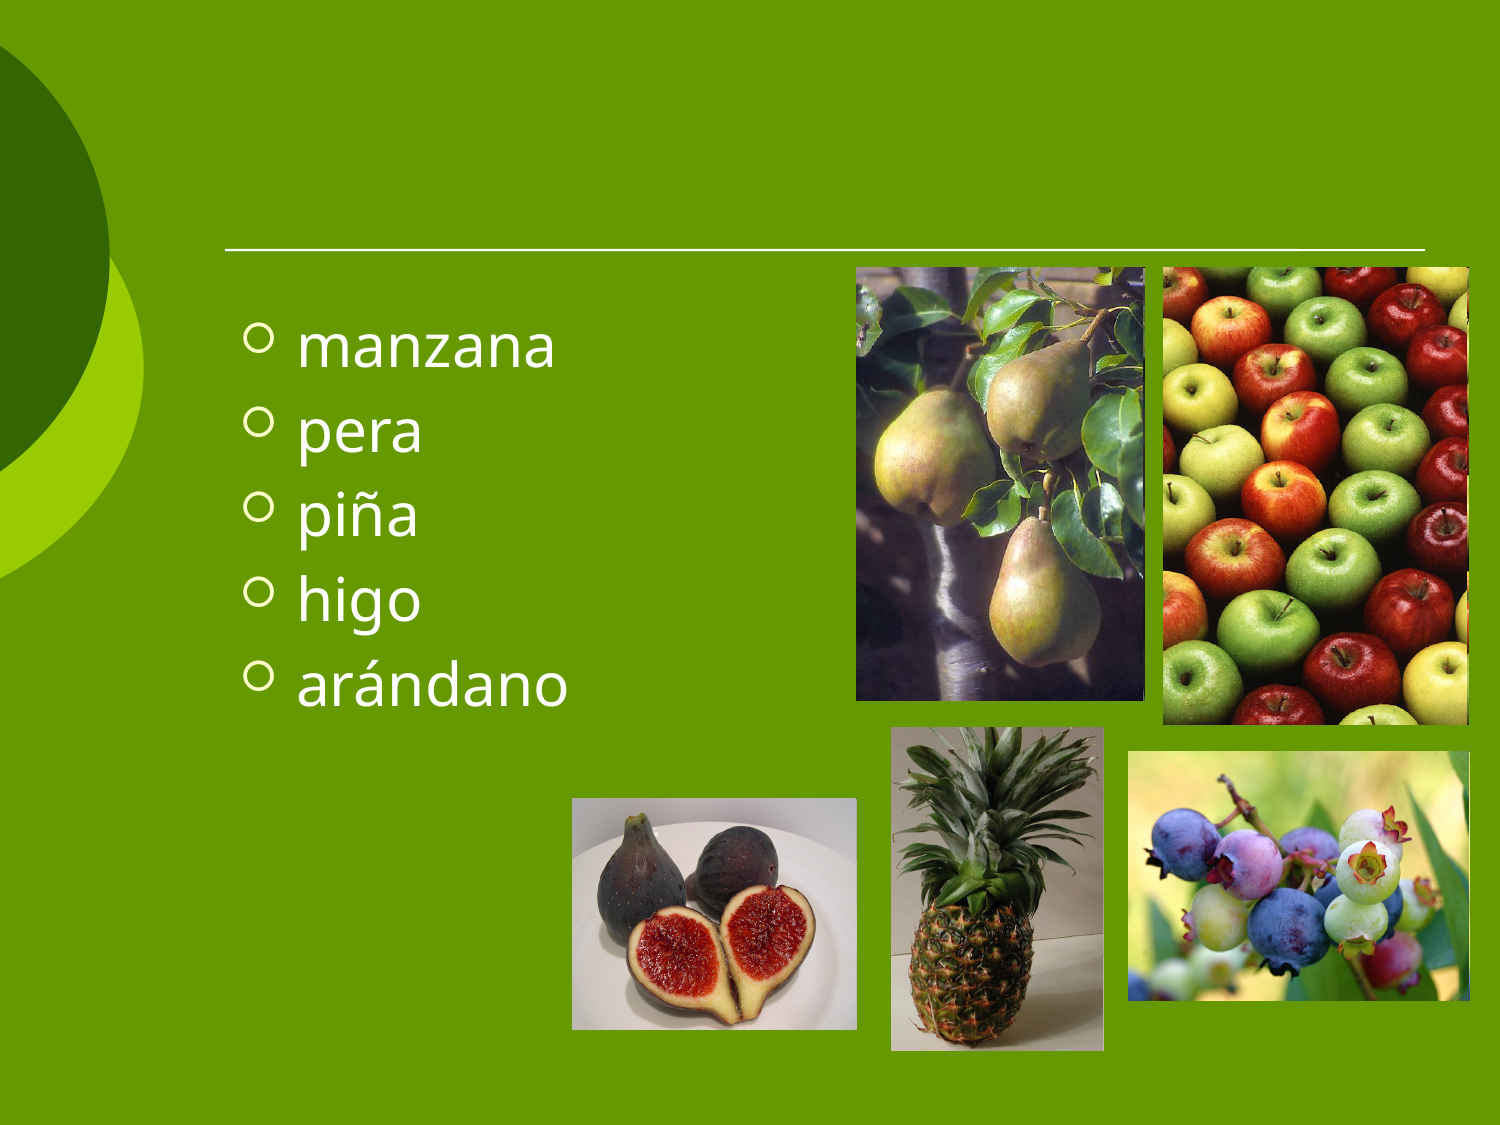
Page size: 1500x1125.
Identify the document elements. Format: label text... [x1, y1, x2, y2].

picture [891, 727, 1104, 1051]
list manzana pera piña higo arándano [224, 299, 1425, 975]
picture [1163, 267, 1469, 725]
picture [1128, 751, 1470, 1001]
picture [572, 798, 857, 1030]
picture [856, 267, 1145, 701]
